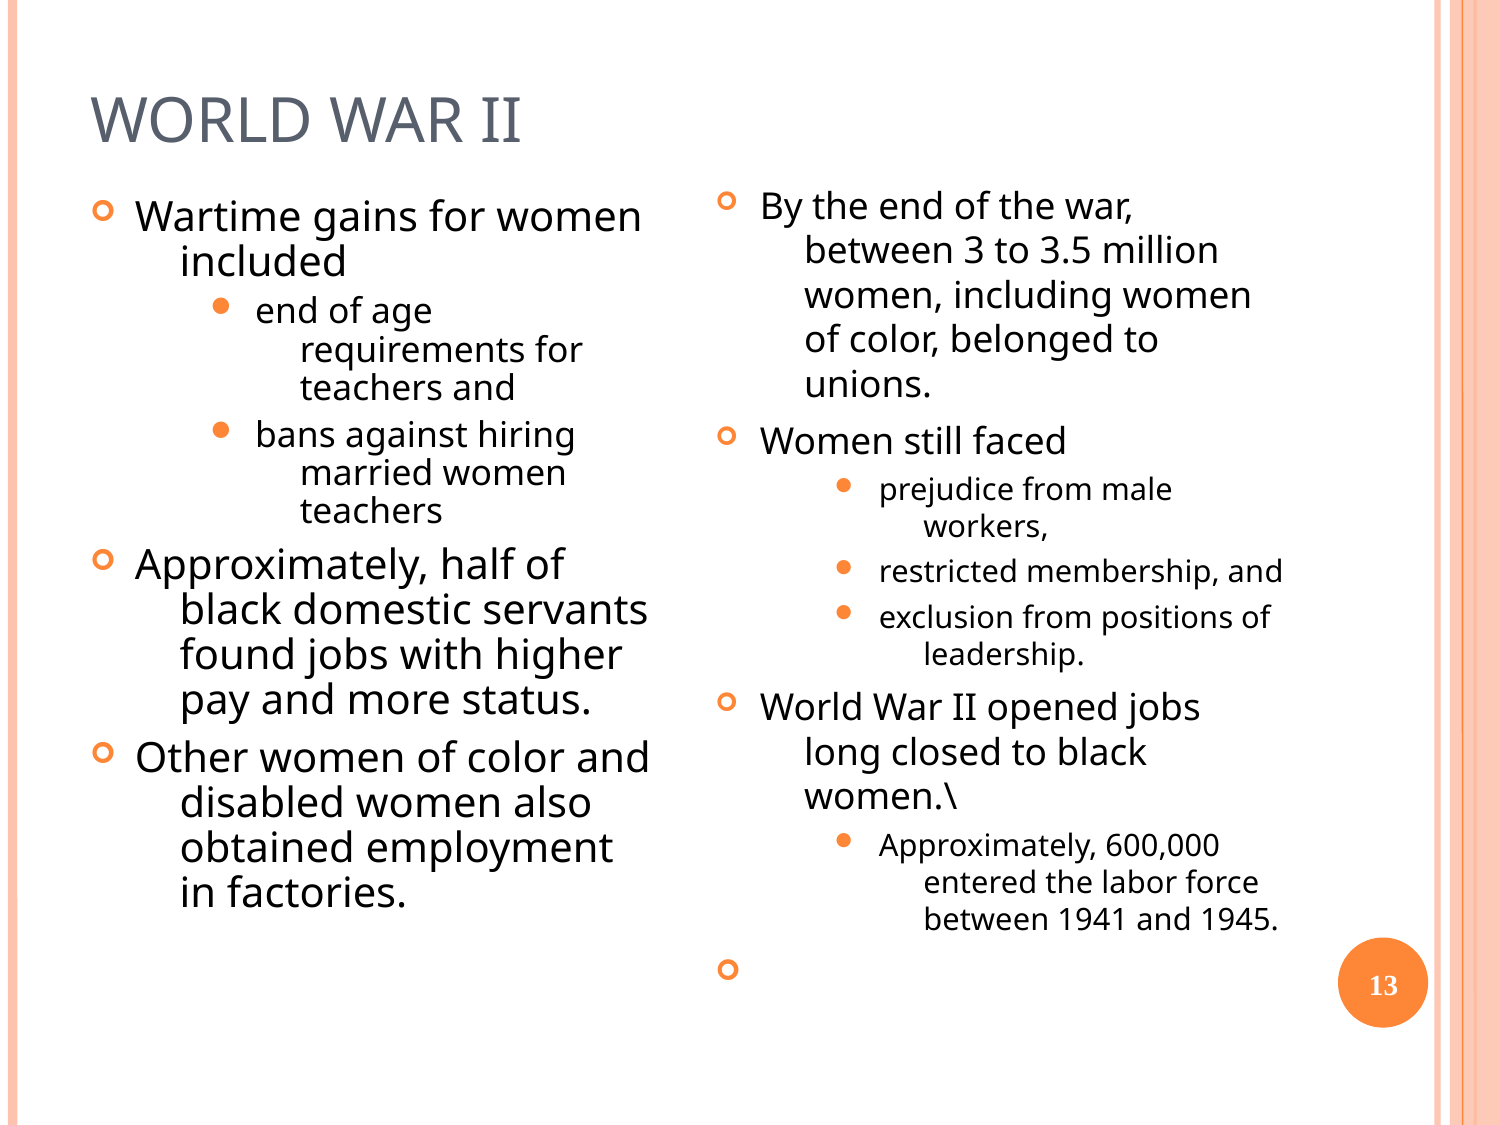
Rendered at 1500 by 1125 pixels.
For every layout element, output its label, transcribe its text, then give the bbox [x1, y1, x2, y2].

text_box [1333, 940, 1434, 1027]
list Wartime gains for women included end of age requirements for teachers and bans against hiring married women teachers Approximately, half of black domestic servants found jobs with higher pay and more status. Other women of color and disabled women also obtained employment in factories. [75, 187, 676, 1013]
list By the end of the war, between 3 to 3.5 million women, including women of color, belonged to unions. Women still faced prejudice from male workers, restricted membership, and exclusion from positions of leadership. World War II opened jobs long closed to black women.\ Approximately, 600,000 entered the labor force between 1941 and 1945. [700, 174, 1301, 1013]
title World War II [75, 45, 1300, 163]
